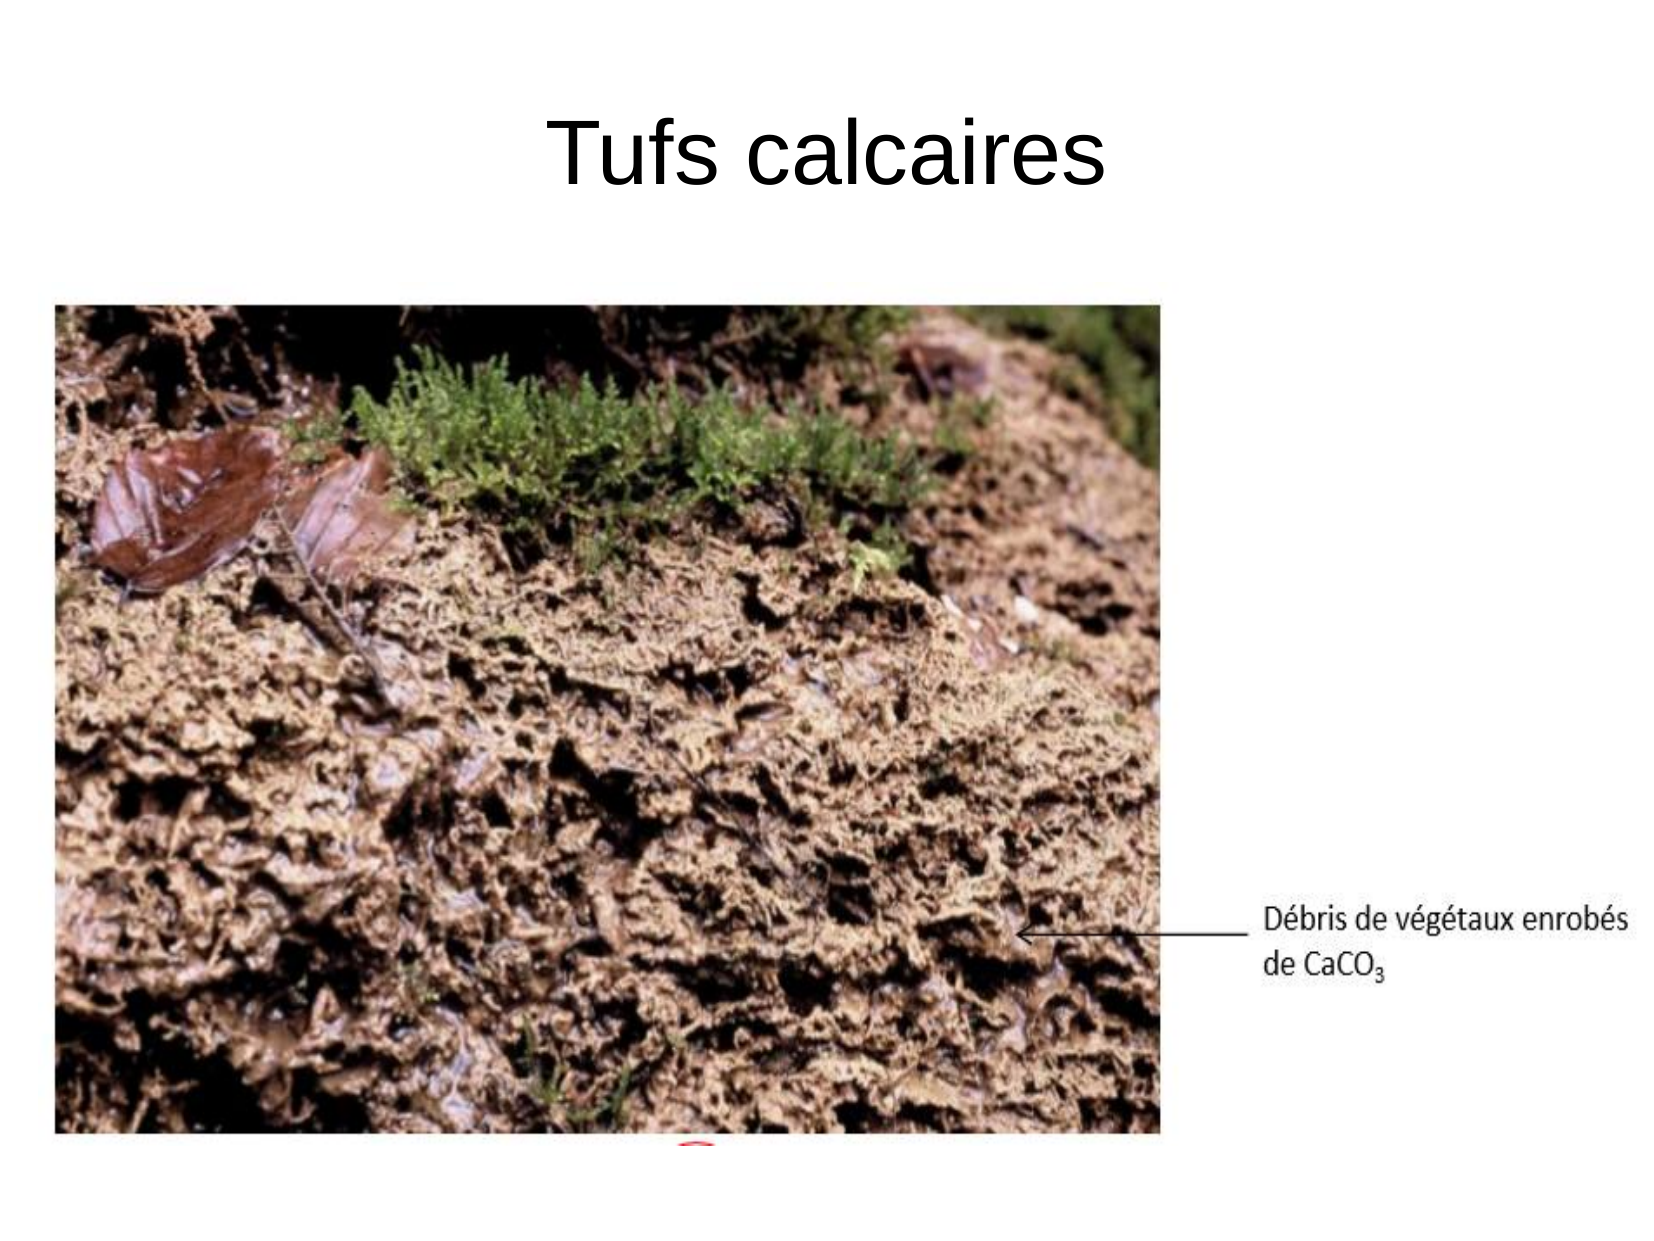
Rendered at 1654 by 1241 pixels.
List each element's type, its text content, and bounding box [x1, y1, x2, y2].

title Tufs calcaires [82, 49, 1571, 257]
picture [38, 282, 1642, 1146]
